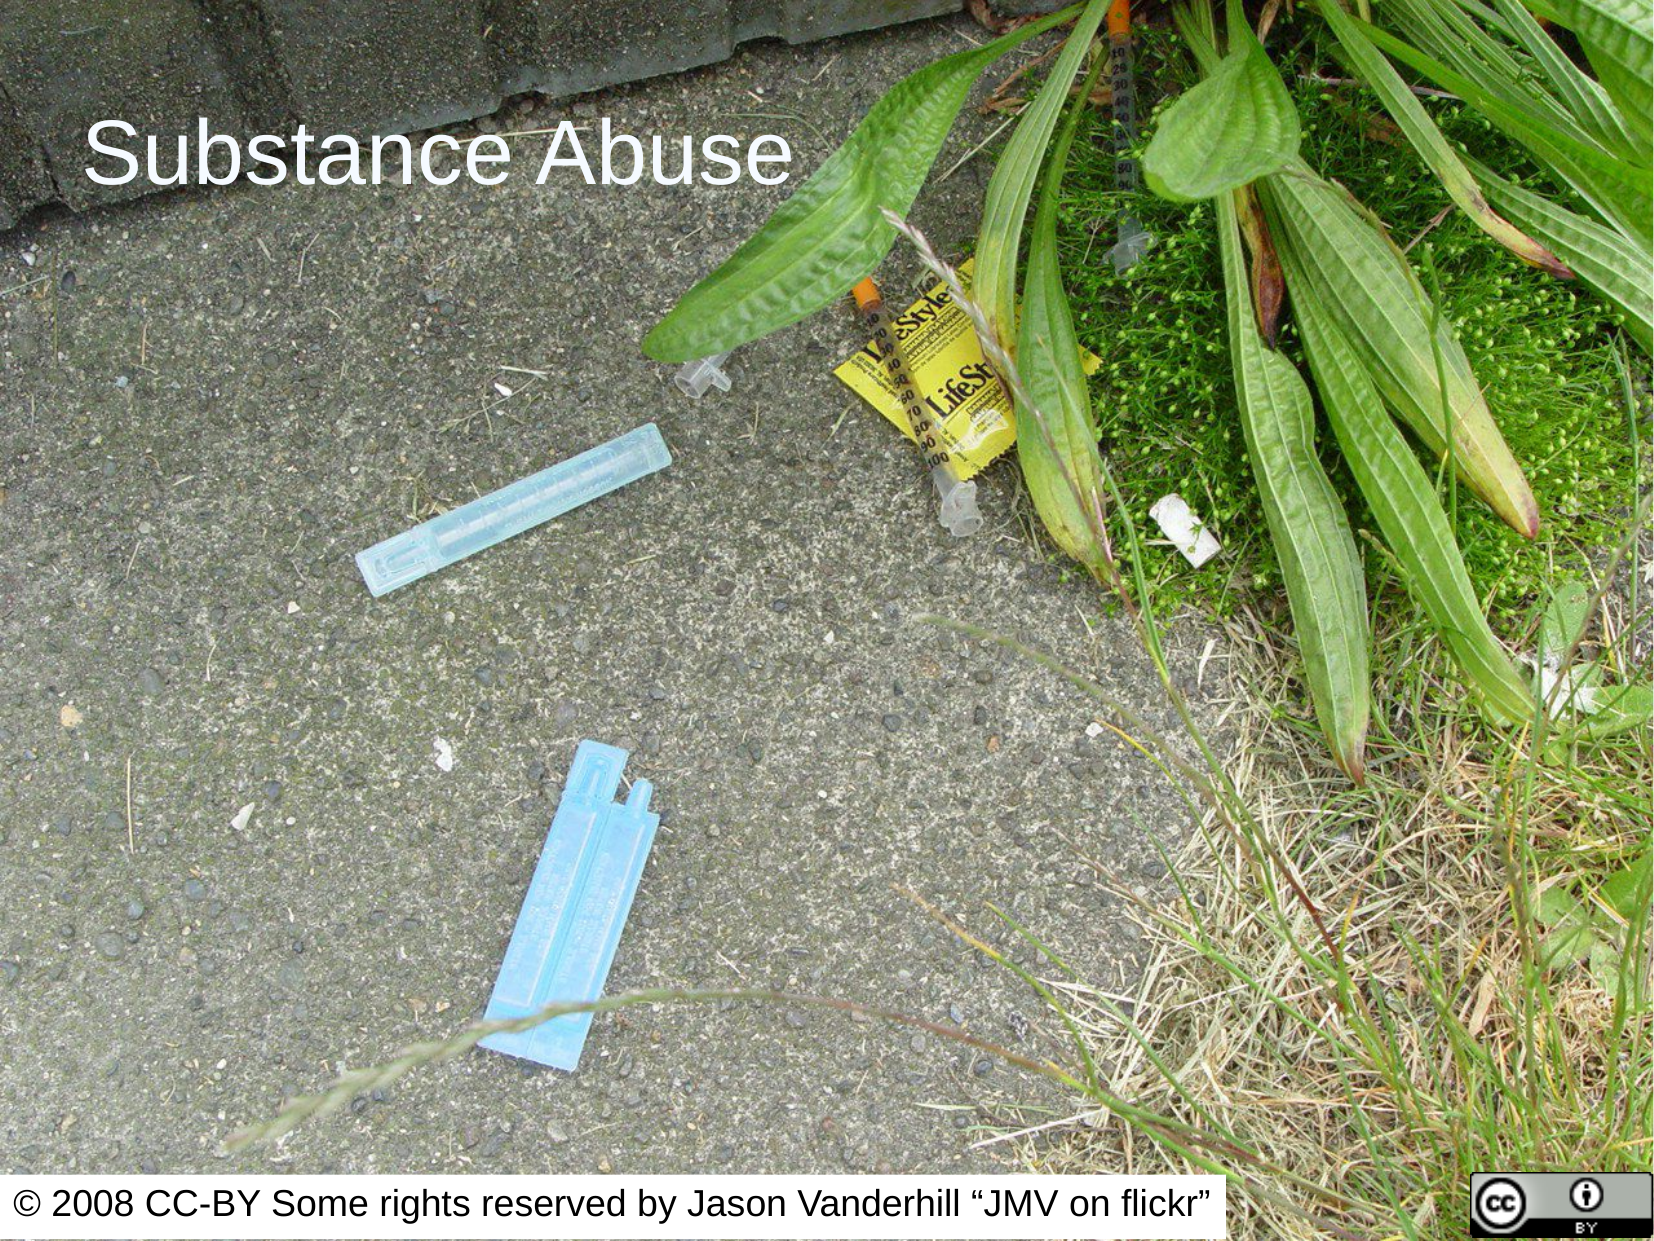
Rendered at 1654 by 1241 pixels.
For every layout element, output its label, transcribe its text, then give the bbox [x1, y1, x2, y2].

picture [0, 0, 1654, 1241]
title Substance Abuse [35, 49, 842, 257]
text_box © 2008 CC-BY Some rights reserved by Jason Vanderhill “JMV on flickr” [0, 1174, 1226, 1240]
